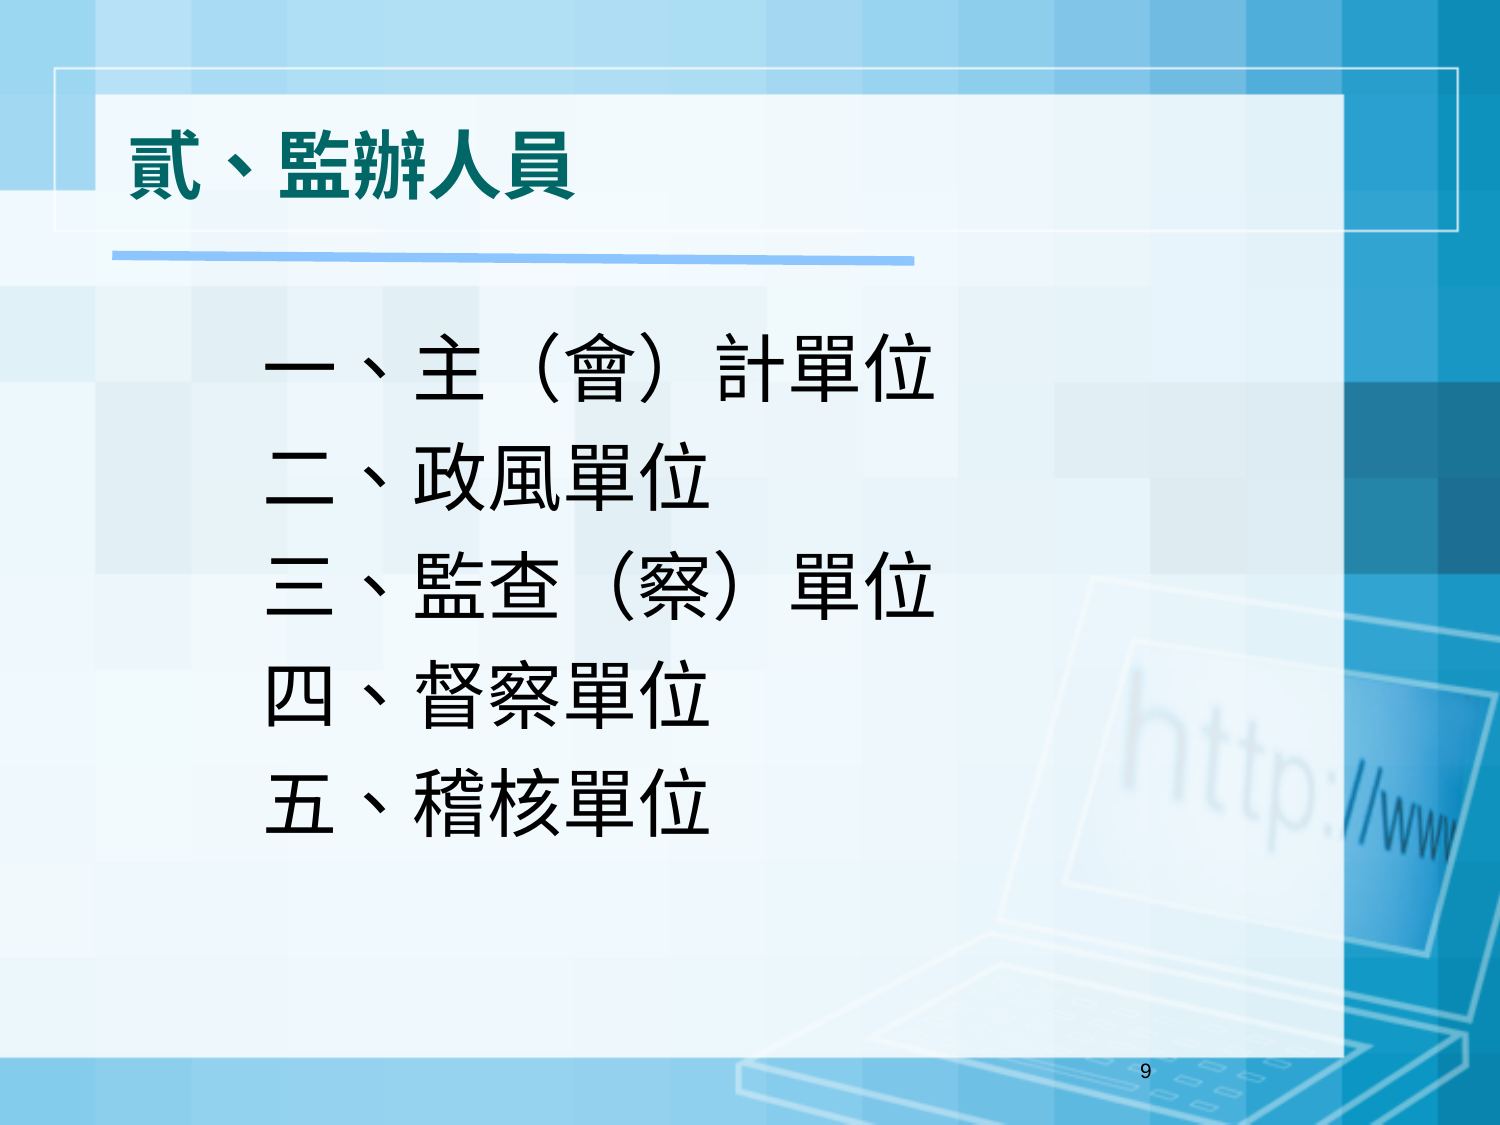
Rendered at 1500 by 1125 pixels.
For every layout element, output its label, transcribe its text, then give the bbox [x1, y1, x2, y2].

list 一、主（會）計單位 二、政風單位 三、監查（察）單位 四、督察單位 五、稽核單位 [147, 314, 1317, 1048]
text_box [1074, 1024, 1426, 1125]
title 貳、監辦人員 [112, 261, 819, 266]
title 貳、監辦人員 [112, 78, 1463, 266]
